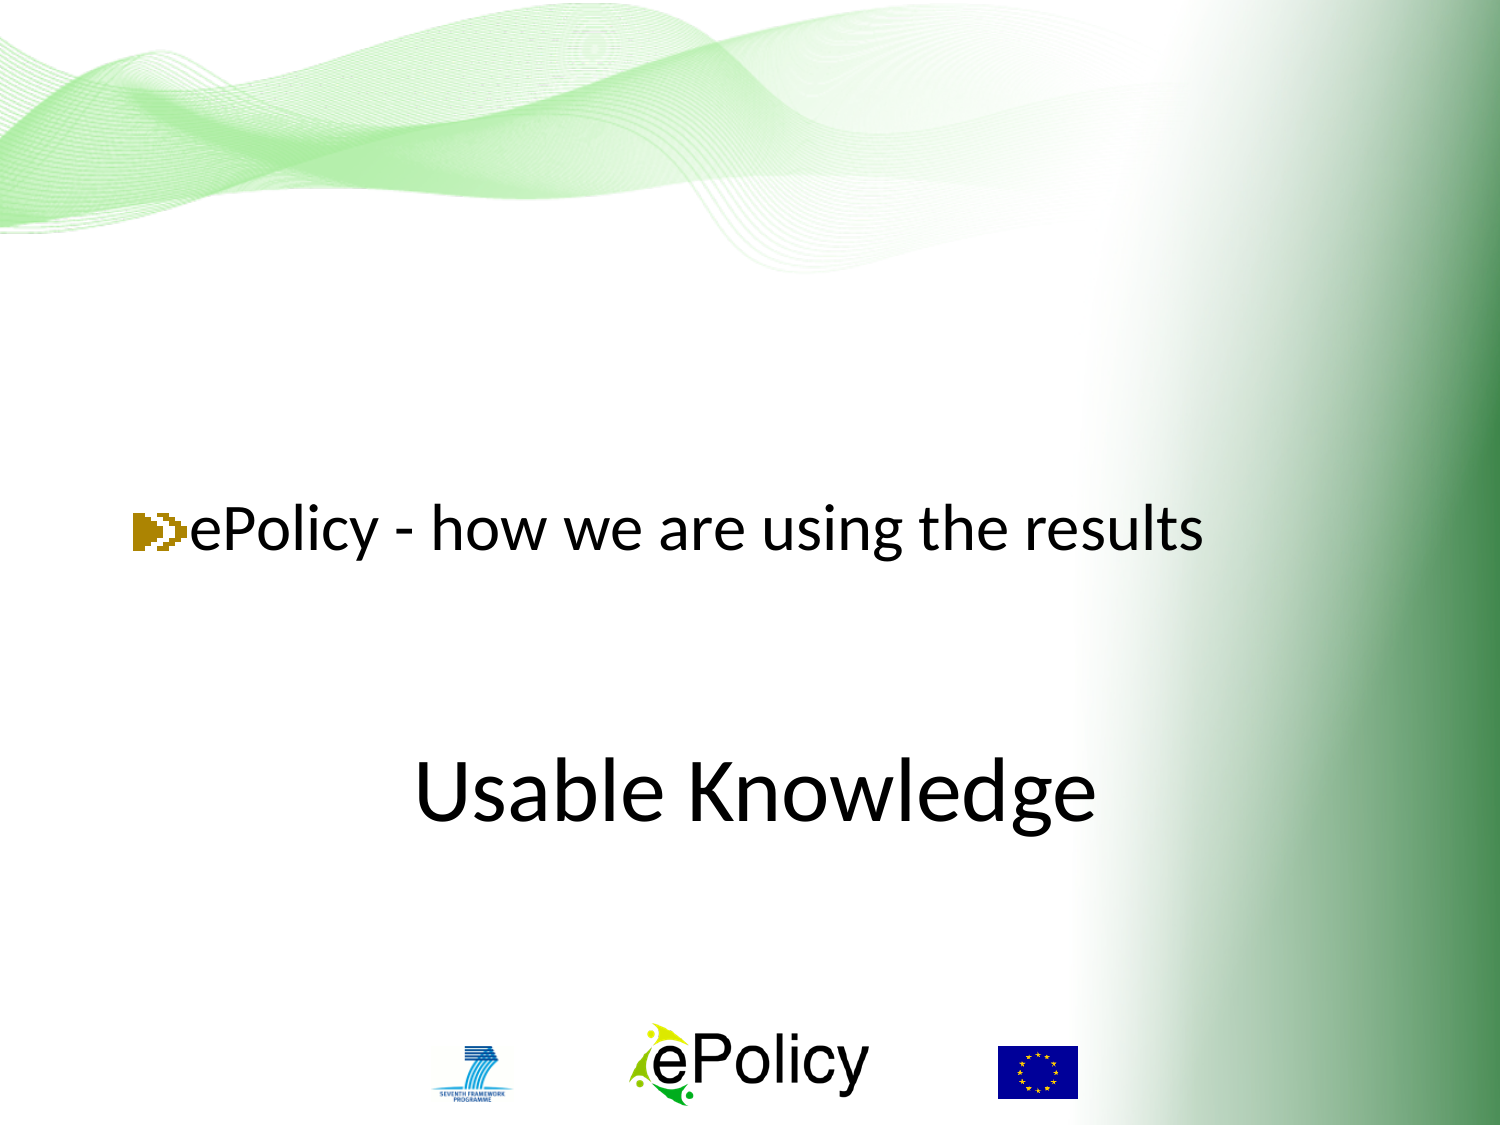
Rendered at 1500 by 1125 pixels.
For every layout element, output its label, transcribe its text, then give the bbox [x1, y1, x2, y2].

title Usable Knowledge [118, 723, 1394, 947]
list ePolicy - how we are using the results [118, 476, 1394, 723]
picture [431, 1046, 514, 1102]
picture [0, 0, 1500, 1125]
